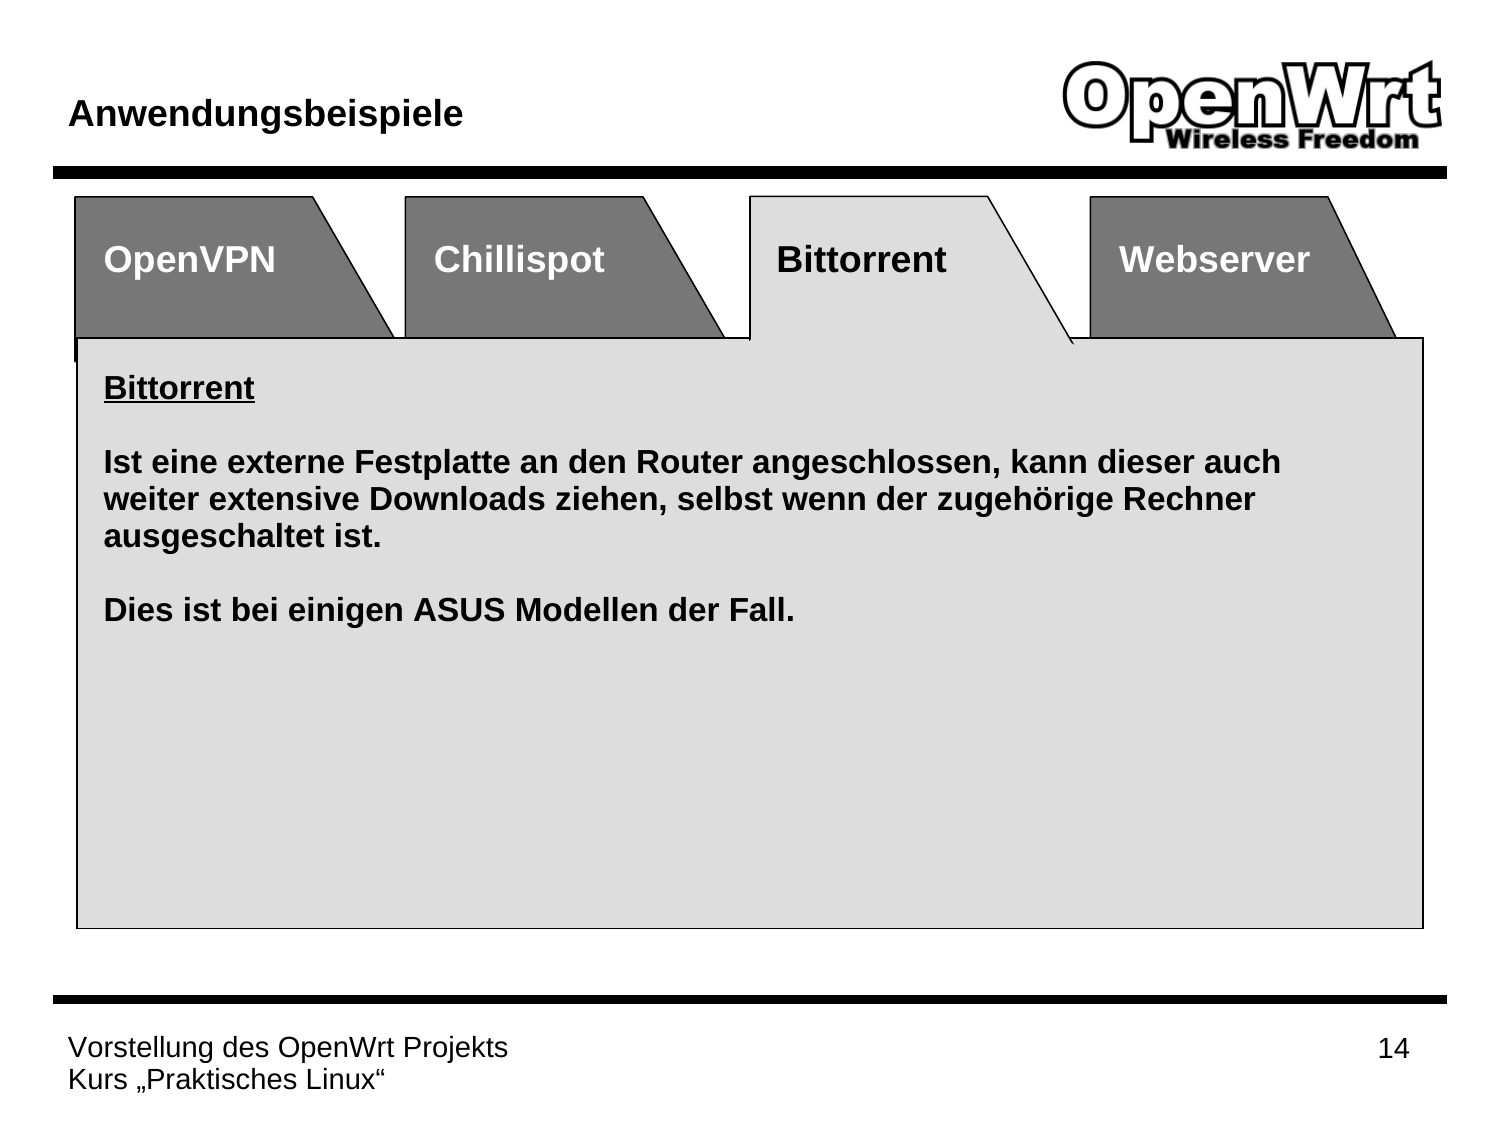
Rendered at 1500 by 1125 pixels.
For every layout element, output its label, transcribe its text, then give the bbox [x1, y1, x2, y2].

title Anwendungsbeispiele [53, 53, 870, 173]
picture [1057, 54, 1447, 154]
text_box Bittorrent Ist eine externe Festplatte an den Router angeschlossen, kann dieser auch weiter extensive Downloads ziehen, selbst wenn der zugehörige Rechner ausgeschaltet ist. Dies ist bei einigen ASUS Modellen der Fall. [88, 361, 1330, 637]
text_box OpenVPN [88, 230, 373, 289]
text_box Chillispot [419, 230, 703, 289]
text_box [75, 196, 1424, 929]
text_box Webserver [1104, 230, 1388, 289]
text_box Bittorrent [761, 230, 1046, 289]
